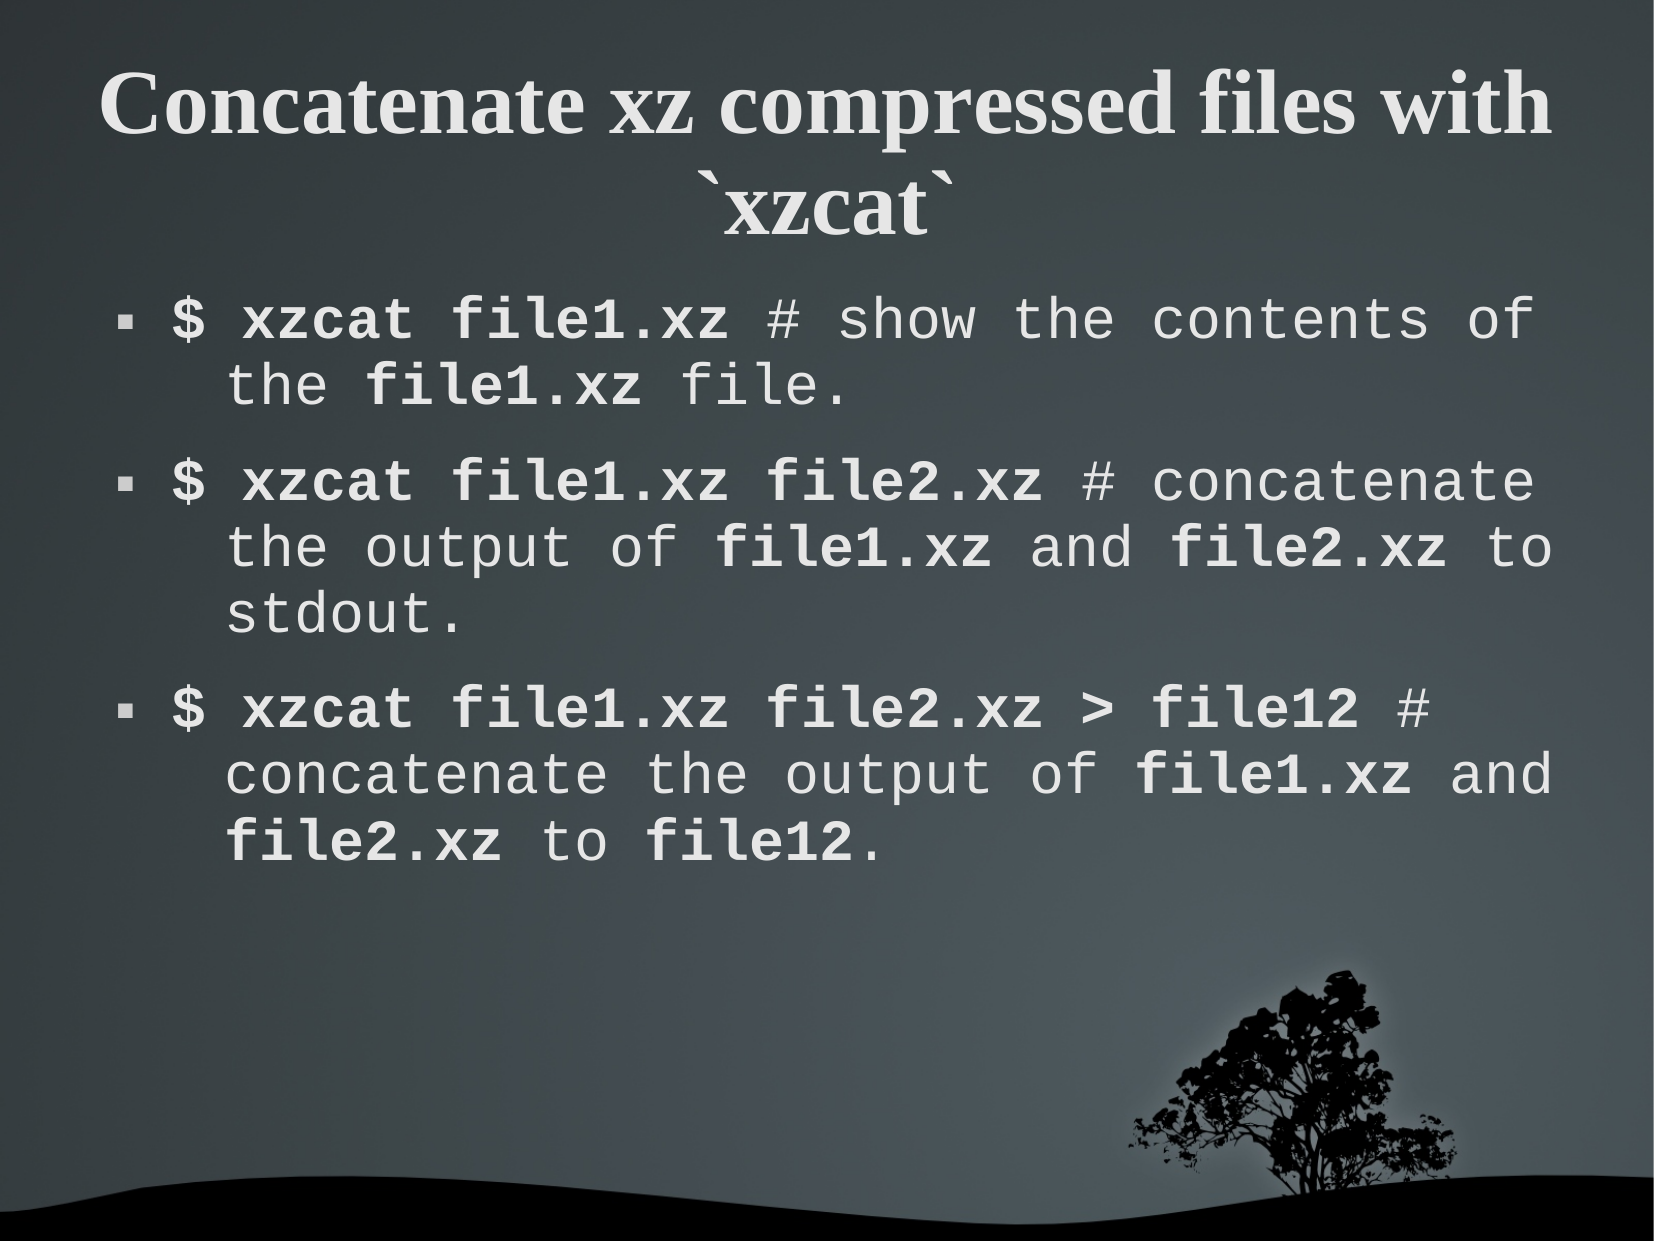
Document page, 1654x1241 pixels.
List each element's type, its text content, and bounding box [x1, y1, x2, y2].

list $ xzcat file1.xz # show the contents of the file1.xz file. $ xzcat file1.xz file2.xz # concatenate the output of file1.xz and file2.xz to stdout. $ xzcat file1.xz file2.xz > file12 # concatenate the output of file1.xz and file2.xz to file12. [82, 290, 1571, 1186]
title Concatenate xz compressed files with `xzcat` [82, 33, 1571, 273]
picture [0, 0, 1654, 1241]
